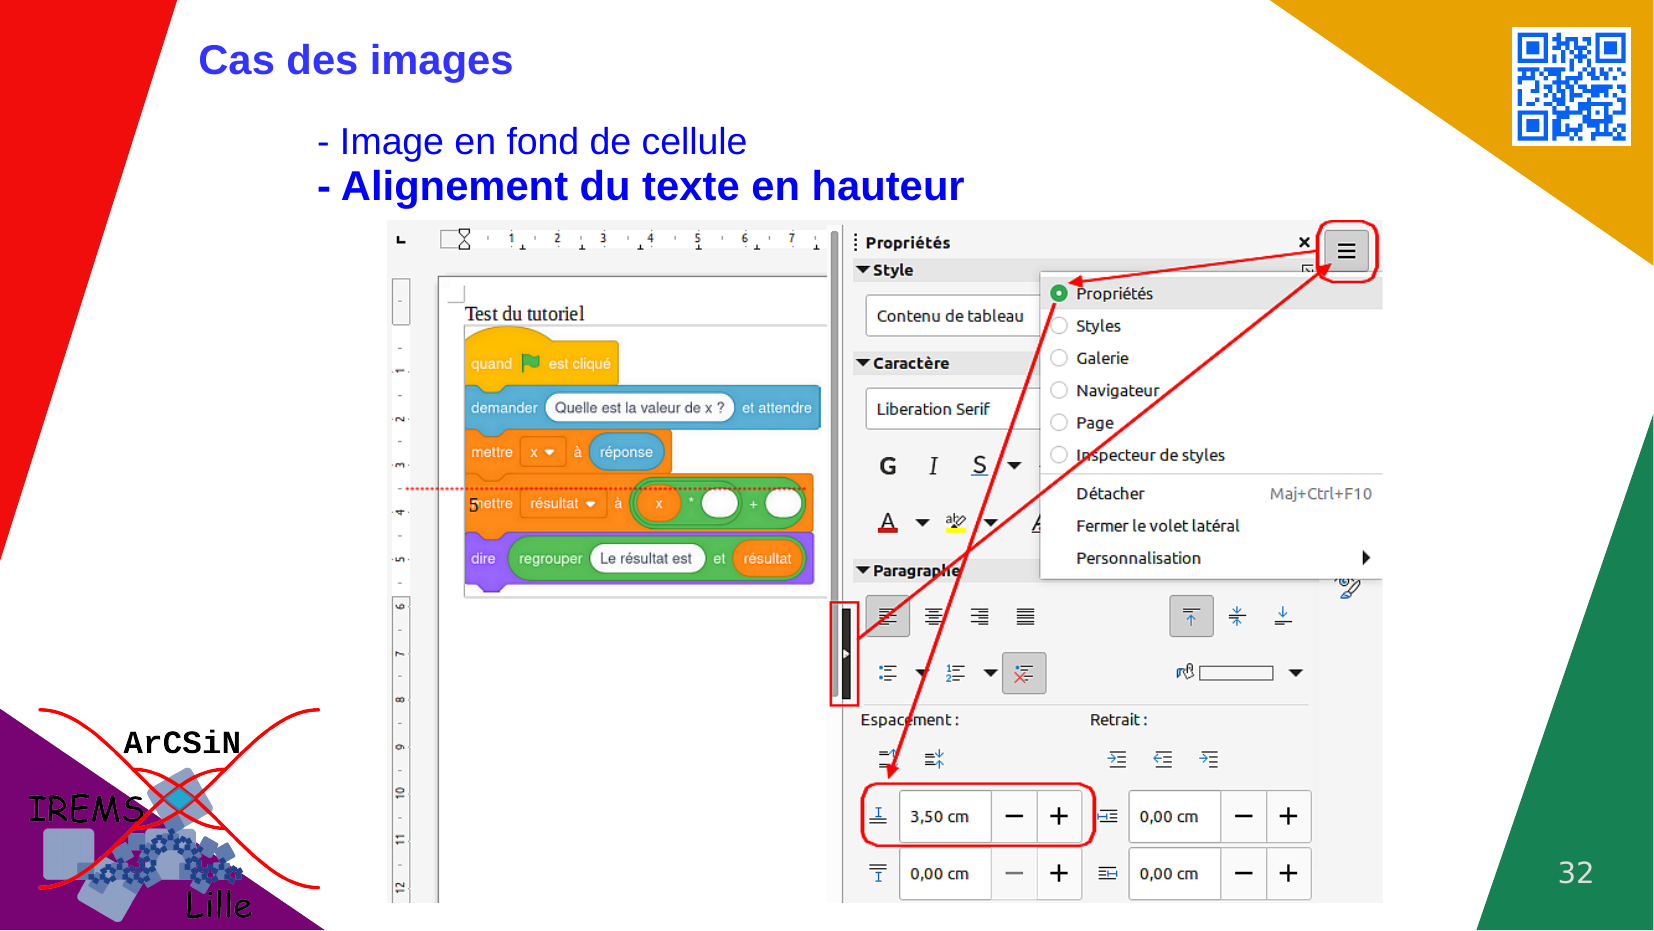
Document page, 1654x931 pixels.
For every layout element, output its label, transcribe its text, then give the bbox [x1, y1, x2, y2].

text_box Cas des images [183, 29, 1304, 94]
text_box - Image en fond de cellule - Alignement du texte en hauteur [317, 120, 1228, 214]
picture [387, 220, 1384, 903]
picture [29, 708, 320, 922]
picture [1512, 27, 1631, 146]
